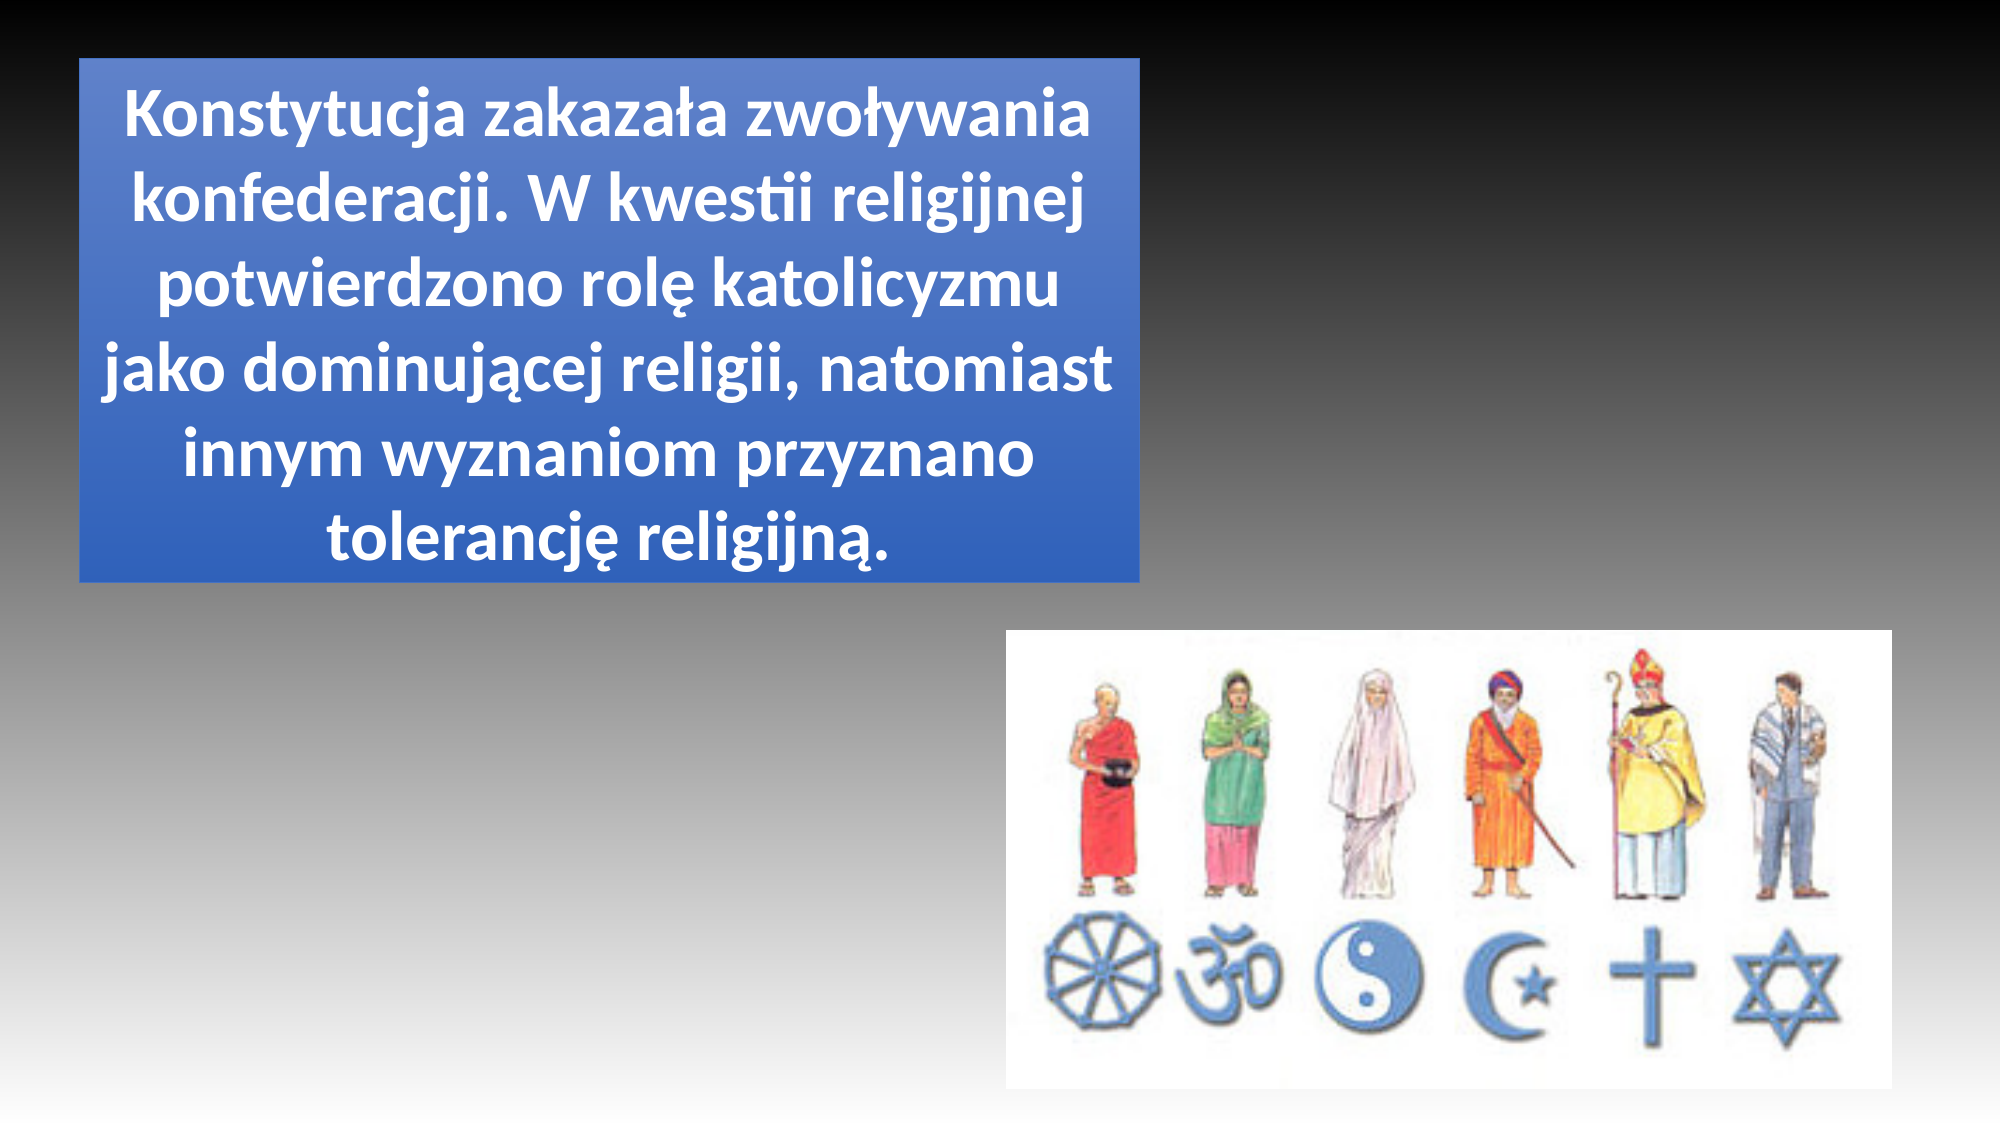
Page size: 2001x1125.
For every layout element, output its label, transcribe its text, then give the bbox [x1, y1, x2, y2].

text_box Konstytucja zakazała zwoływania konfederacji. W kwestii religijnej potwierdzono rolę katolicyzmu jako dominującej religii, natomiast innym wyznaniom przyznano tolerancję religijną. [79, 58, 1140, 583]
picture [1006, 630, 1892, 1089]
